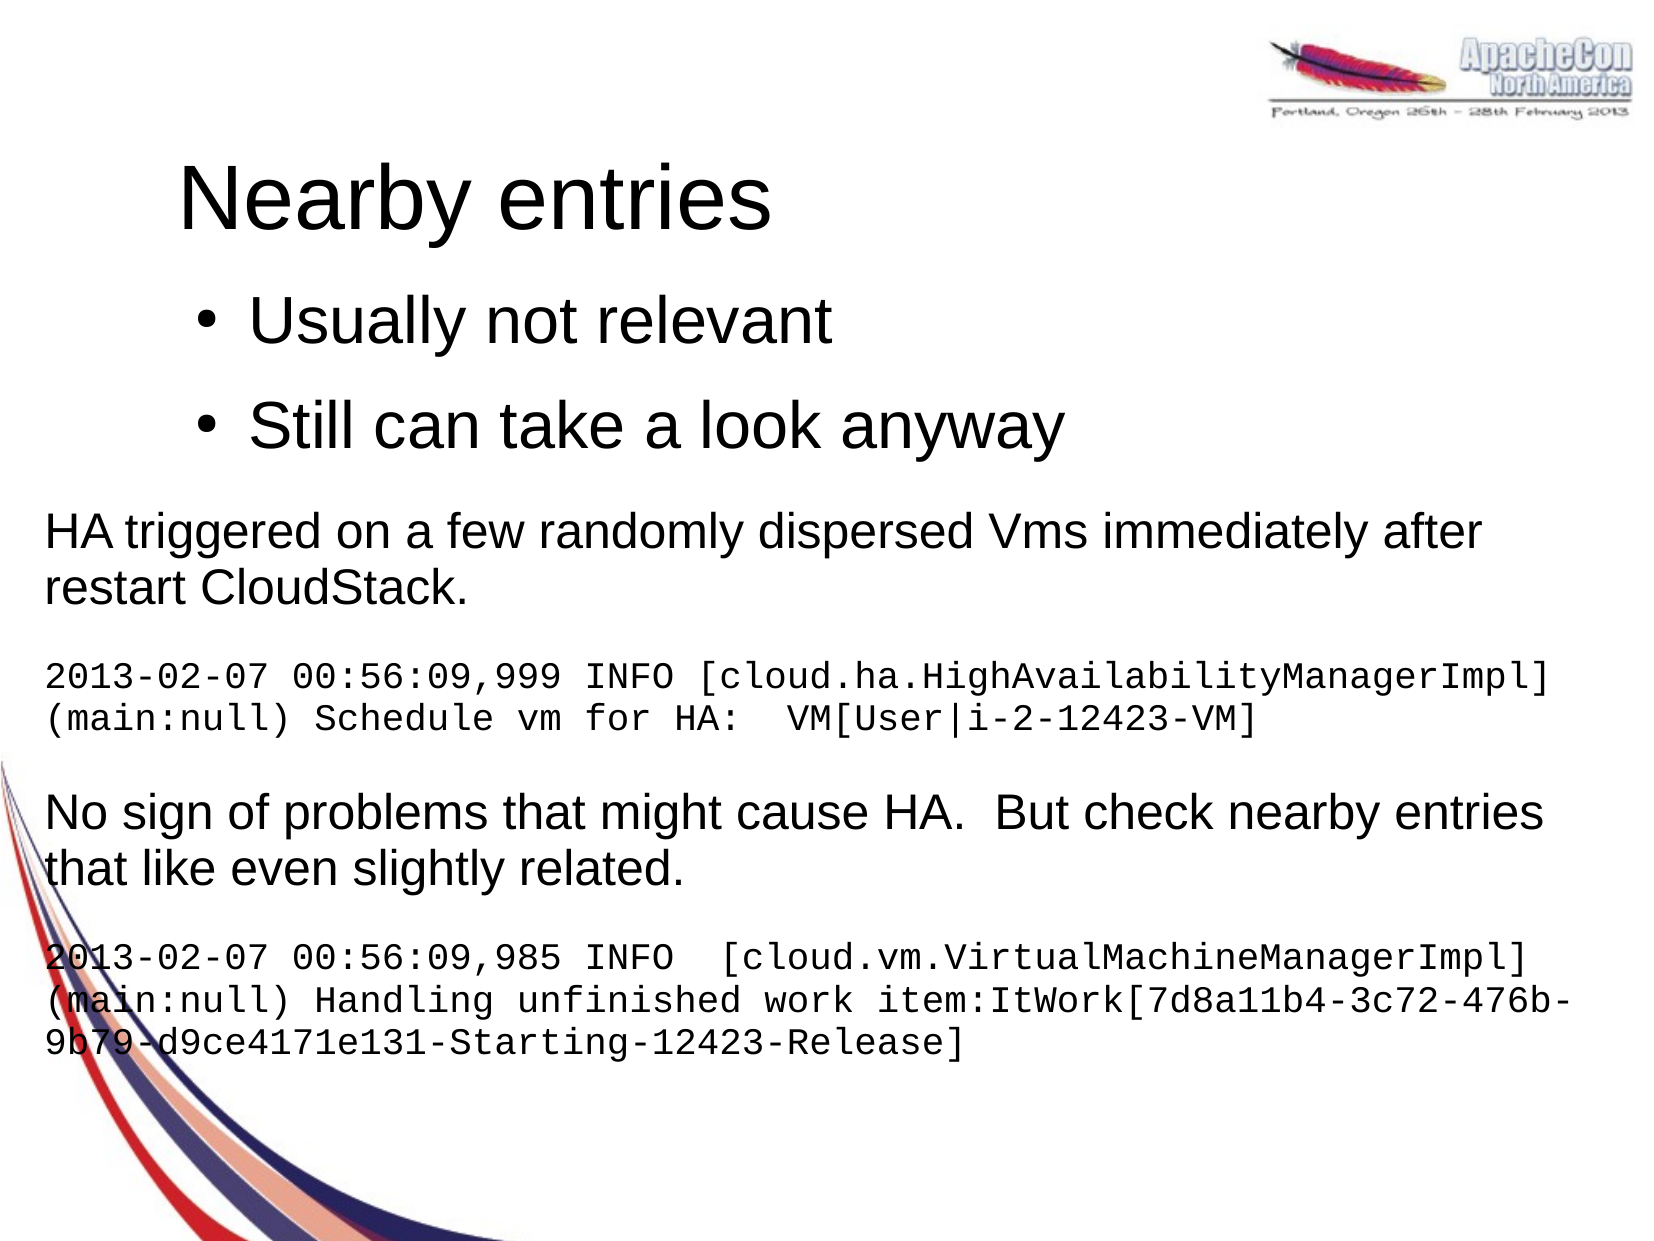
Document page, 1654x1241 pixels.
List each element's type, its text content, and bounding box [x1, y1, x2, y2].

text_box HA triggered on a few randomly dispersed Vms immediately after restart CloudStack. 2013-02-07 00:56:09,999 INFO [cloud.ha.HighAvailabilityManagerImpl](main:null) Schedule vm for HA: VM[User|i-2-12423-VM] No sign of problems that might cause HA. But check nearby entries that like even slightly related. 2013-02-07 00:56:09,985 INFO [cloud.vm.VirtualMachineManagerImpl] (main:null) Handling unfinished work item:ItWork[7d8a11b4-3c72-476b-9b79-d9ce4171e131-Starting-12423-Release] [29, 496, 1625, 1055]
picture [0, 0, 1654, 1241]
list Usually not relevant Still can take a look anyway [177, 283, 1536, 496]
title Nearby entries [177, 146, 1536, 250]
